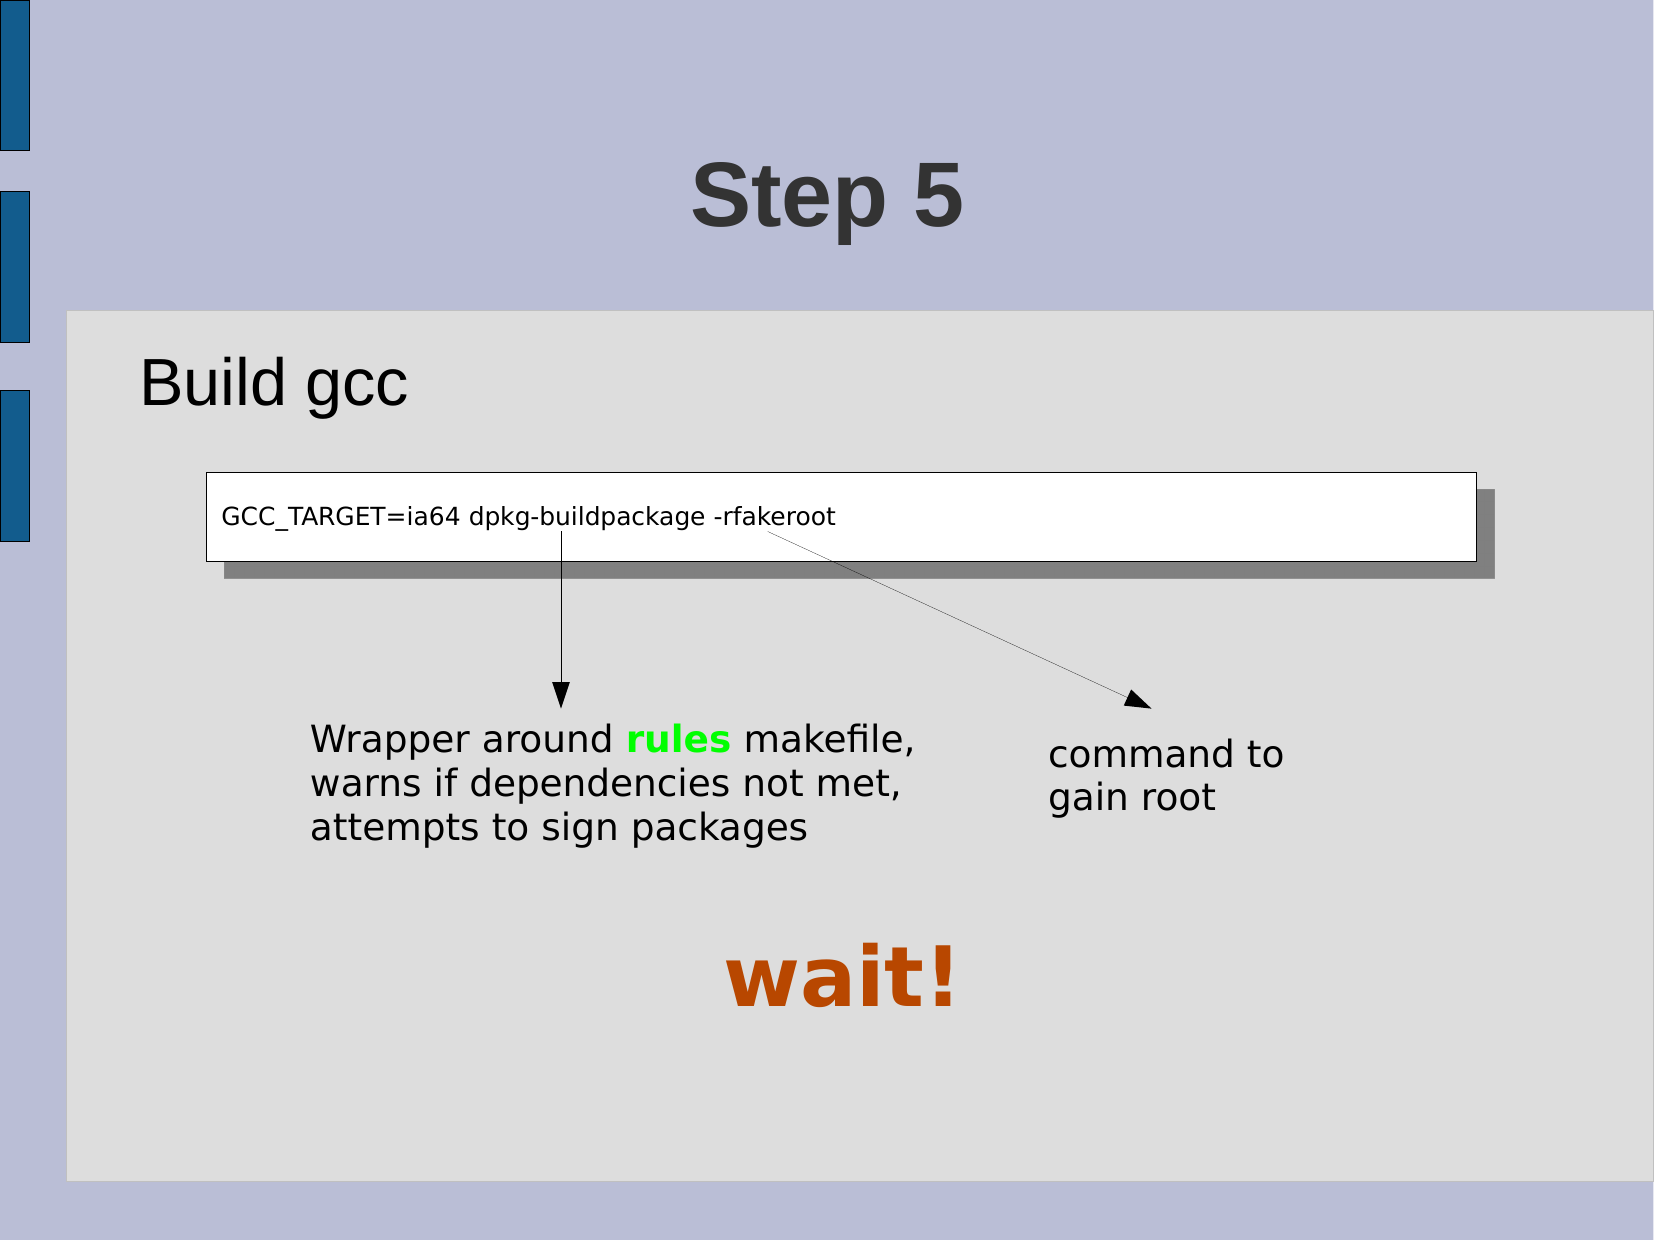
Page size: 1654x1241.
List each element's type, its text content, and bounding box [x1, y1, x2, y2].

title Step 5 [121, 98, 1534, 291]
list Build gcc [121, 344, 1534, 1112]
text_box Wrapper around rules makefile, warns if dependencies not met, attempts to sign packages [295, 710, 931, 857]
text_box GCC_TARGET=ia64 dpkg-buildpackage -rfakeroot [206, 472, 1477, 562]
text_box wait! [708, 921, 978, 1034]
text_box command to gain root [1033, 724, 1300, 827]
